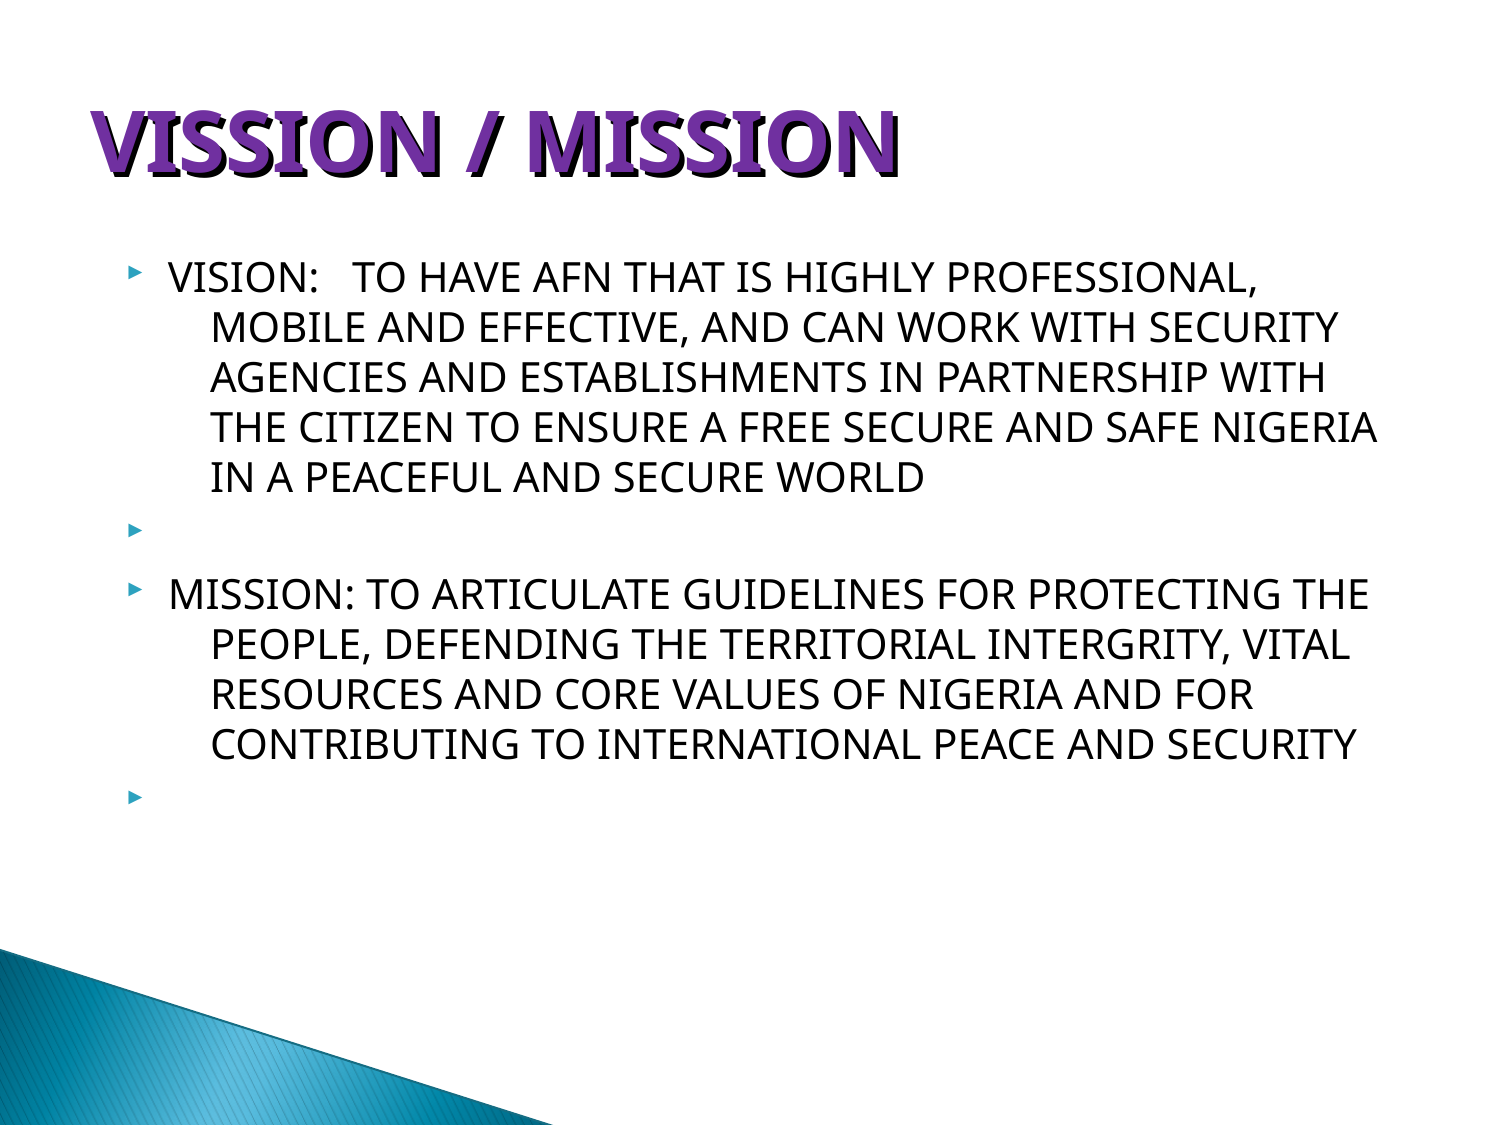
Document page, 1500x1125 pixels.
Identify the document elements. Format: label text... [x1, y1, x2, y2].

list VISION: TO HAVE AFN THAT IS HIGHLY PROFESSIONAL, MOBILE AND EFFECTIVE, AND CAN WORK WITH SECURITY AGENCIES AND ESTABLISHMENTS IN PARTNERSHIP WITH THE CITIZEN TO ENSURE A FREE SECURE AND SAFE NIGERIA IN A PEACEFUL AND SECURE WORLD MISSION: TO ARTICULATE GUIDELINES FOR PROTECTING THE PEOPLE, DEFENDING THE TERRITORIAL INTERGRITY, VITAL RESOURCES AND CORE VALUES OF NIGERIA AND FOR CONTRIBUTING TO INTERNATIONAL PEACE AND SECURITY [75, 243, 1426, 986]
title VISSION / MISSION [75, 45, 1426, 233]
